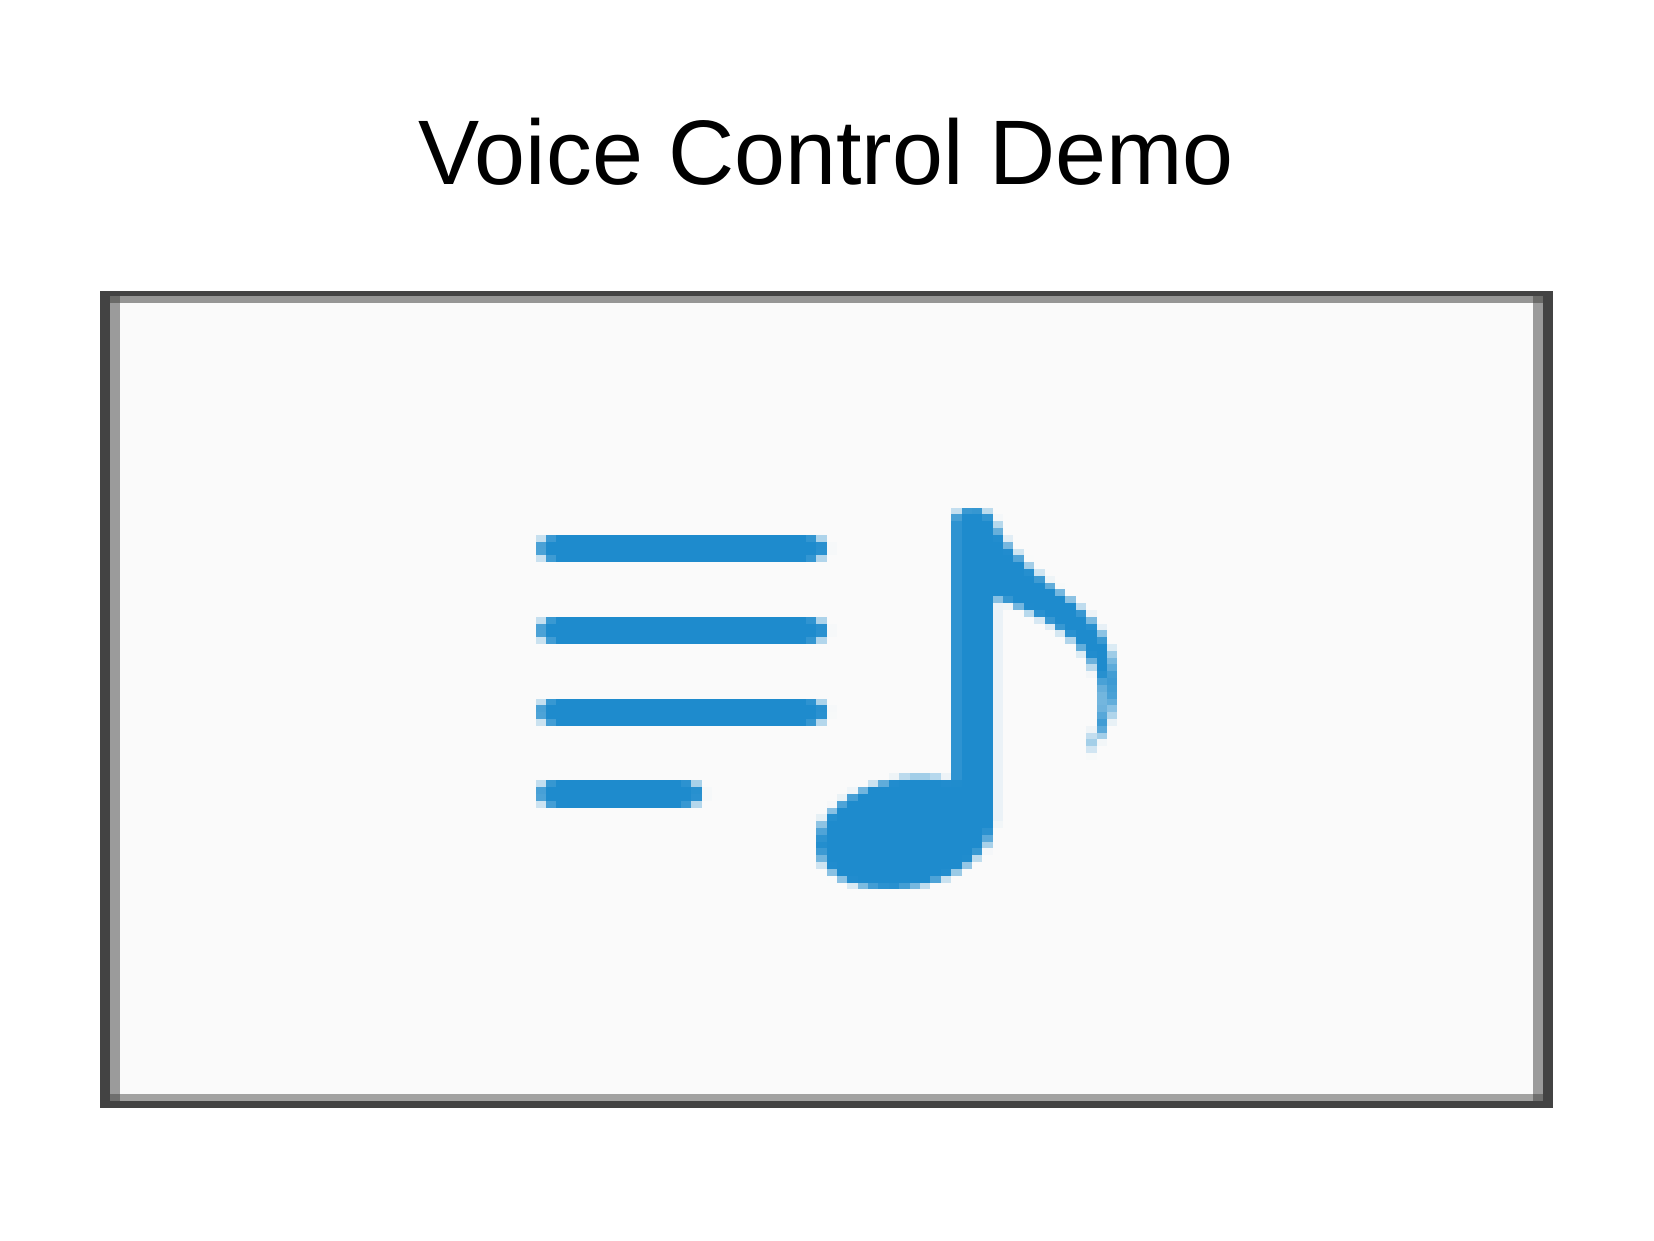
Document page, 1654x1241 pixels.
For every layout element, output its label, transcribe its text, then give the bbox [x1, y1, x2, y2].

text_box [99, 290, 1555, 1109]
title Voice Control Demo [82, 49, 1571, 257]
